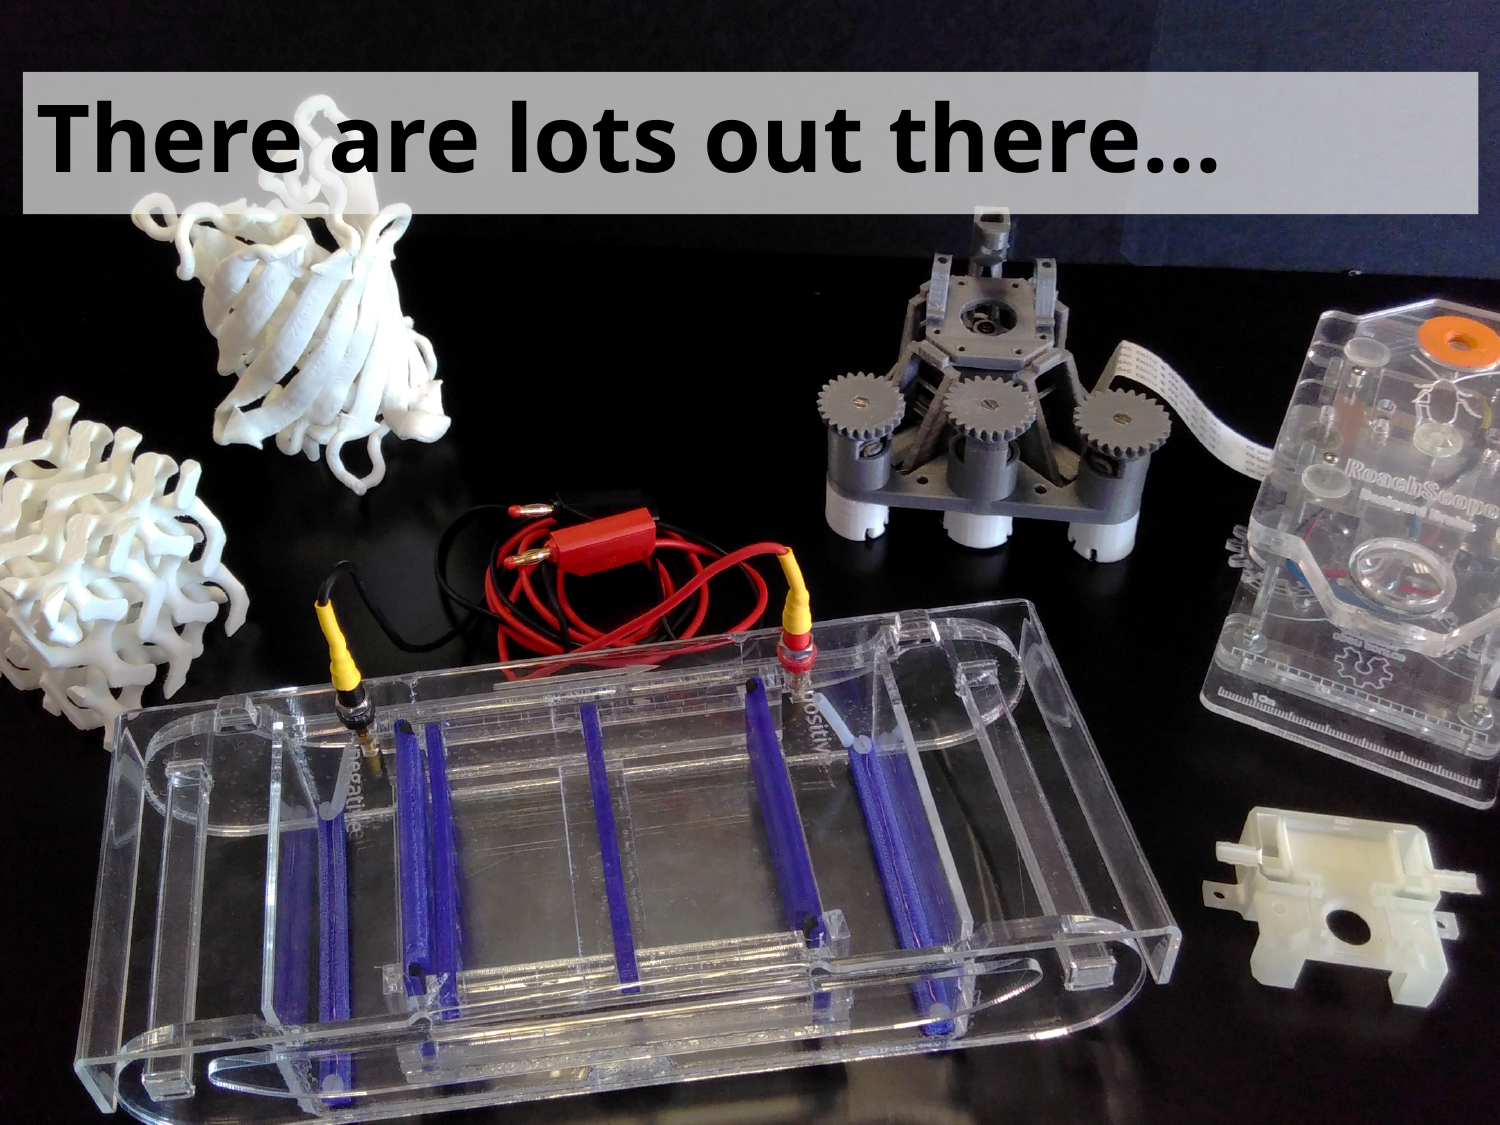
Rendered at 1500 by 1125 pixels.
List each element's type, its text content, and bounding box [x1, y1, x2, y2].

text_box There are lots out there... [22, 71, 1479, 215]
picture [0, 0, 1500, 1125]
